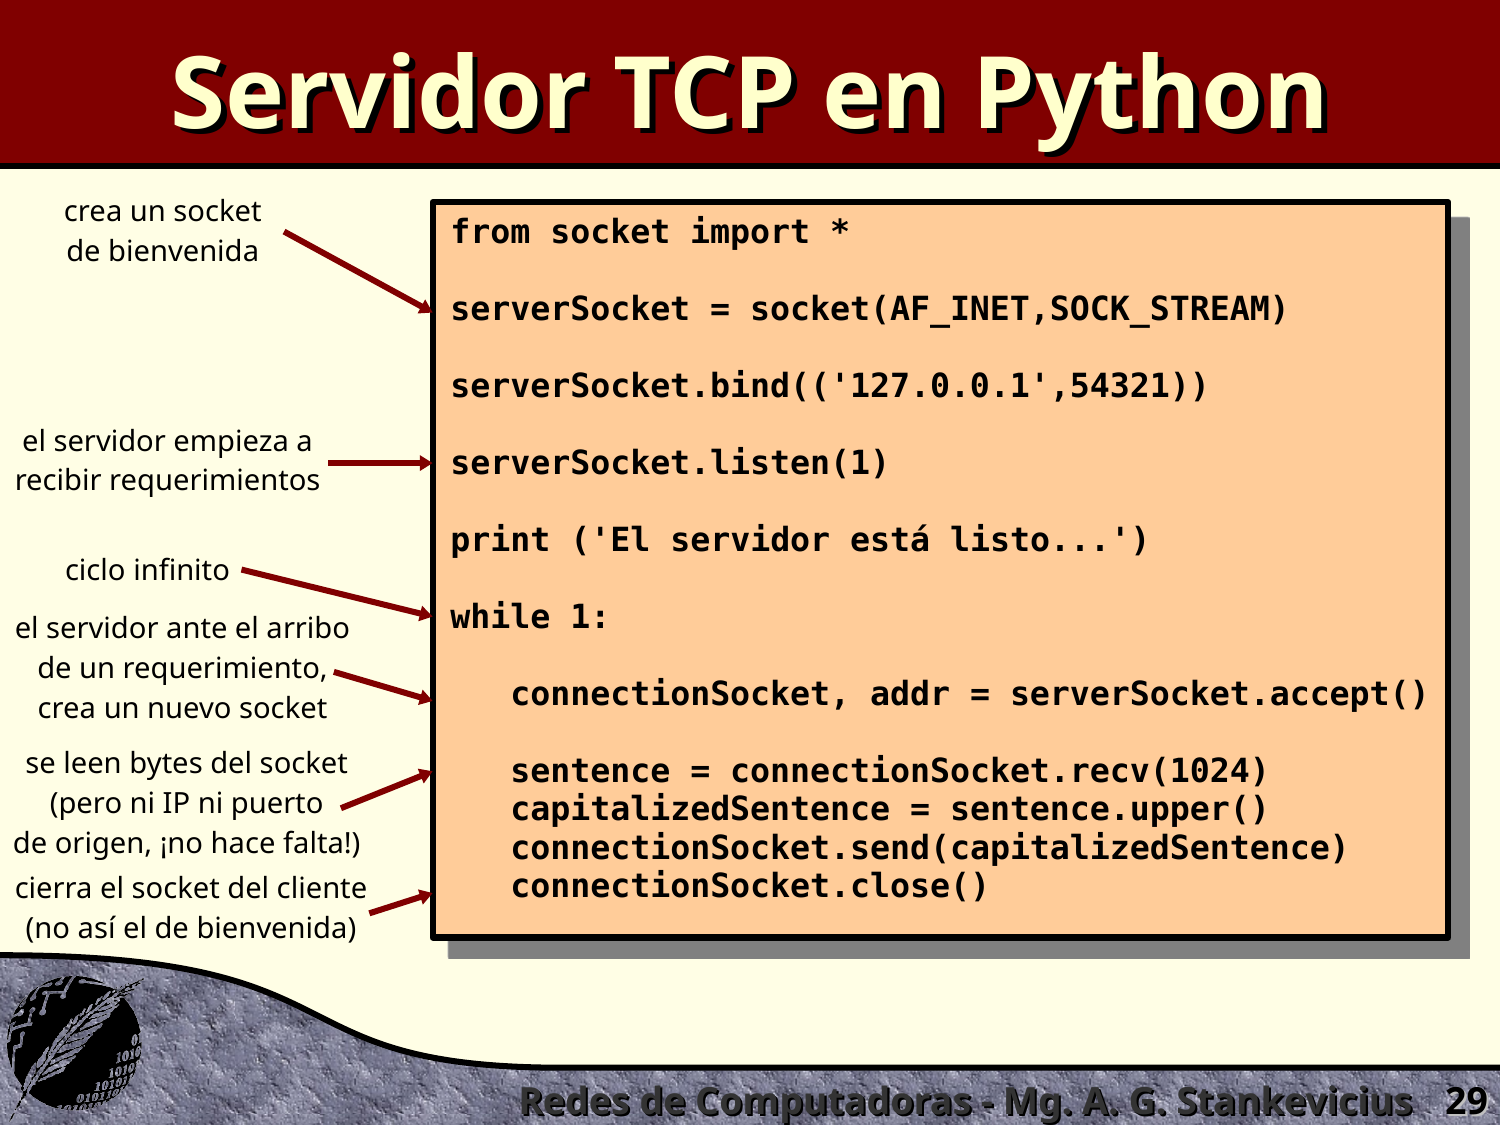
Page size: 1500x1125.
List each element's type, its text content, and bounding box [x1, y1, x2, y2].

text_box cierra el socket del cliente (no así el de bienvenida) [0, 860, 395, 973]
text_box el servidor empieza a recibir requerimientos [0, 412, 336, 526]
text_box from socket import * serverSocket = socket(AF_INET,SOCK_STREAM) serverSocket.bind(('127.0.0.1',54321)) serverSocket.listen(1) print ('El servidor está listo...') while 1: connectionSocket, addr = serverSocket.accept() sentence = connectionSocket.recv(1024) capitalizedSentence = sentence.upper() connectionSocket.send(capitalizedSentence) connectionSocket.close() [432, 202, 1449, 938]
text_box crea un socket de bienvenida [49, 182, 287, 286]
text_box el servidor ante el arribo de un requerimiento, crea un nuevo socket [0, 600, 371, 738]
text_box se leen bytes del socket (pero ni IP ni puerto de origen, ¡no hace falta!) [0, 735, 374, 860]
text_box ciclo infinito [50, 541, 257, 600]
picture [0, 973, 1500, 1125]
picture [1047, 1100, 1054, 1110]
title Servidor TCP en Python [15, 5, 1485, 160]
picture [790, 1100, 795, 1110]
